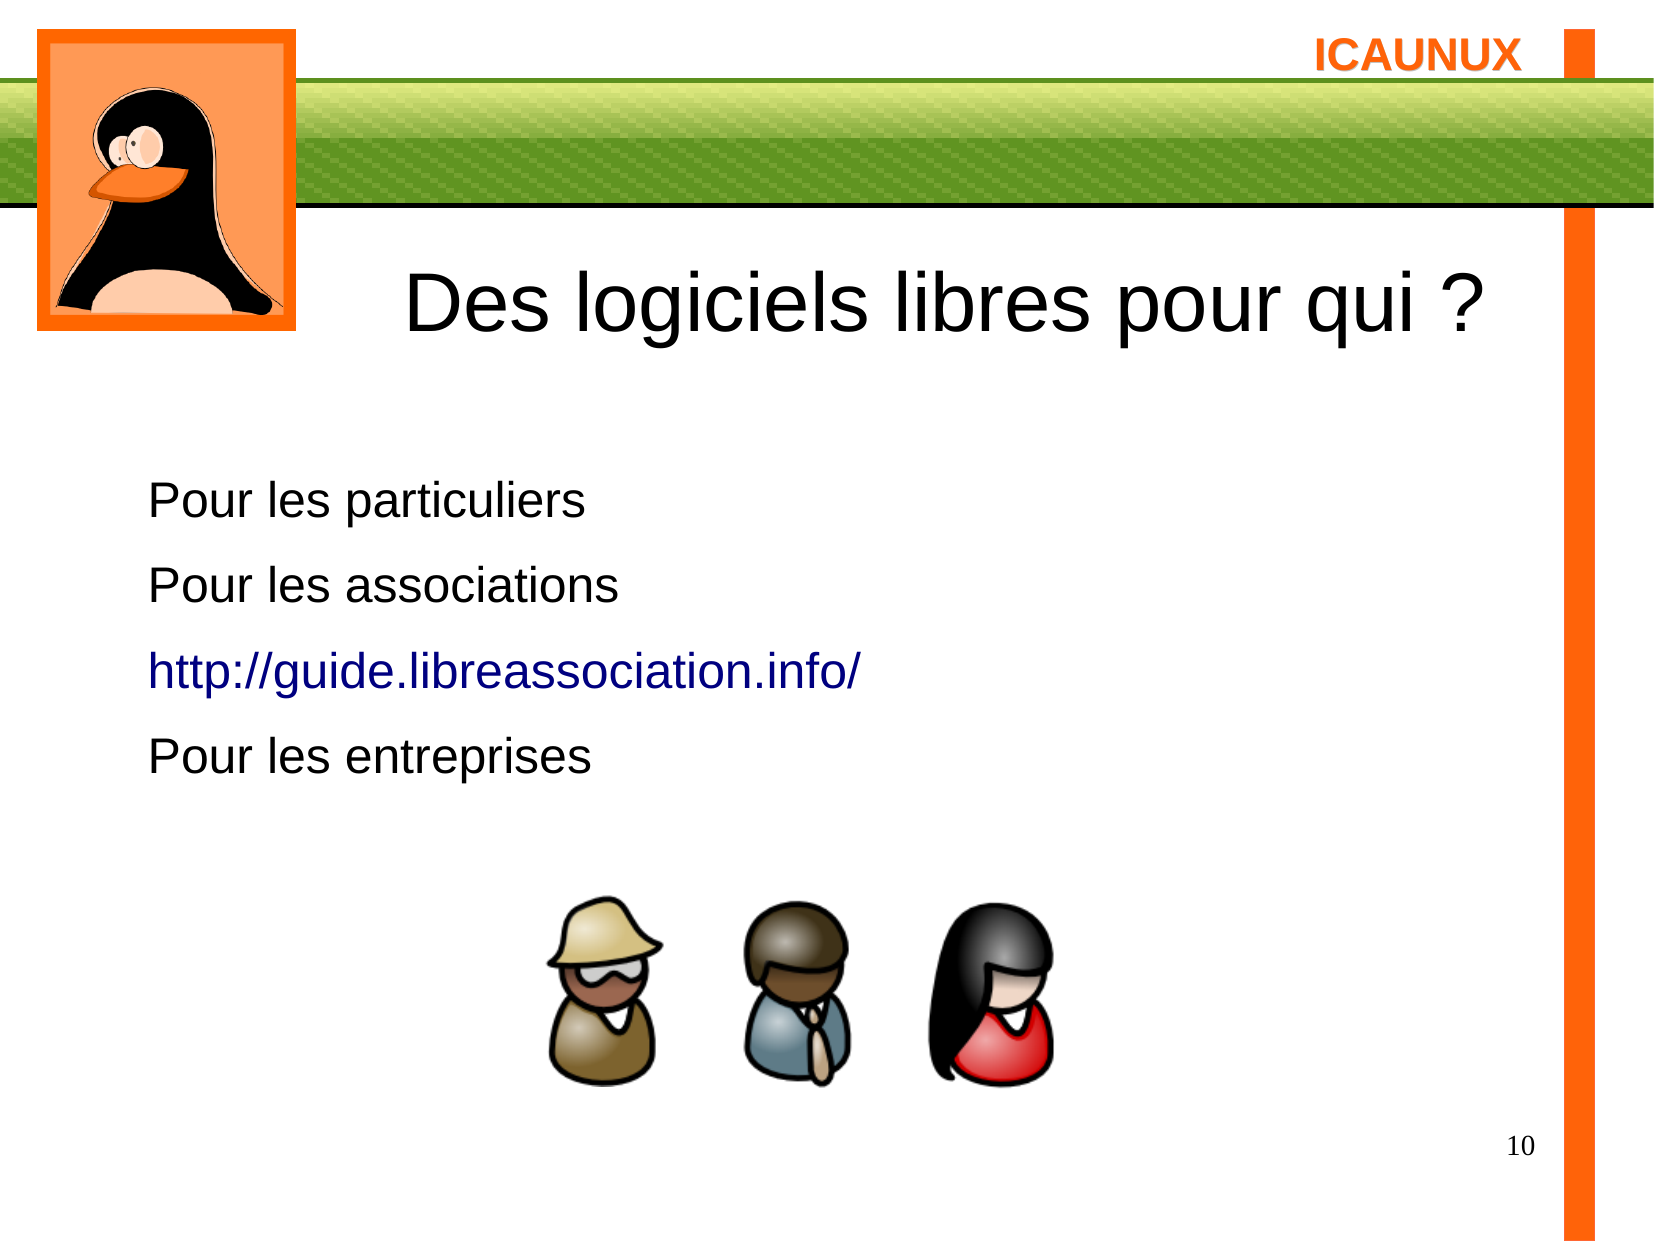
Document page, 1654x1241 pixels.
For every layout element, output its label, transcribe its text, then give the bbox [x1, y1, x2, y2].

picture [507, 891, 896, 1091]
picture [0, 29, 1654, 331]
list Pour les particuliers Pour les associations http://guide.libreassociation.info/ Pour les entreprises [147, 472, 1571, 1109]
title Des logiciels libres pour qui ? [354, 236, 1536, 370]
picture [897, 897, 1093, 1093]
